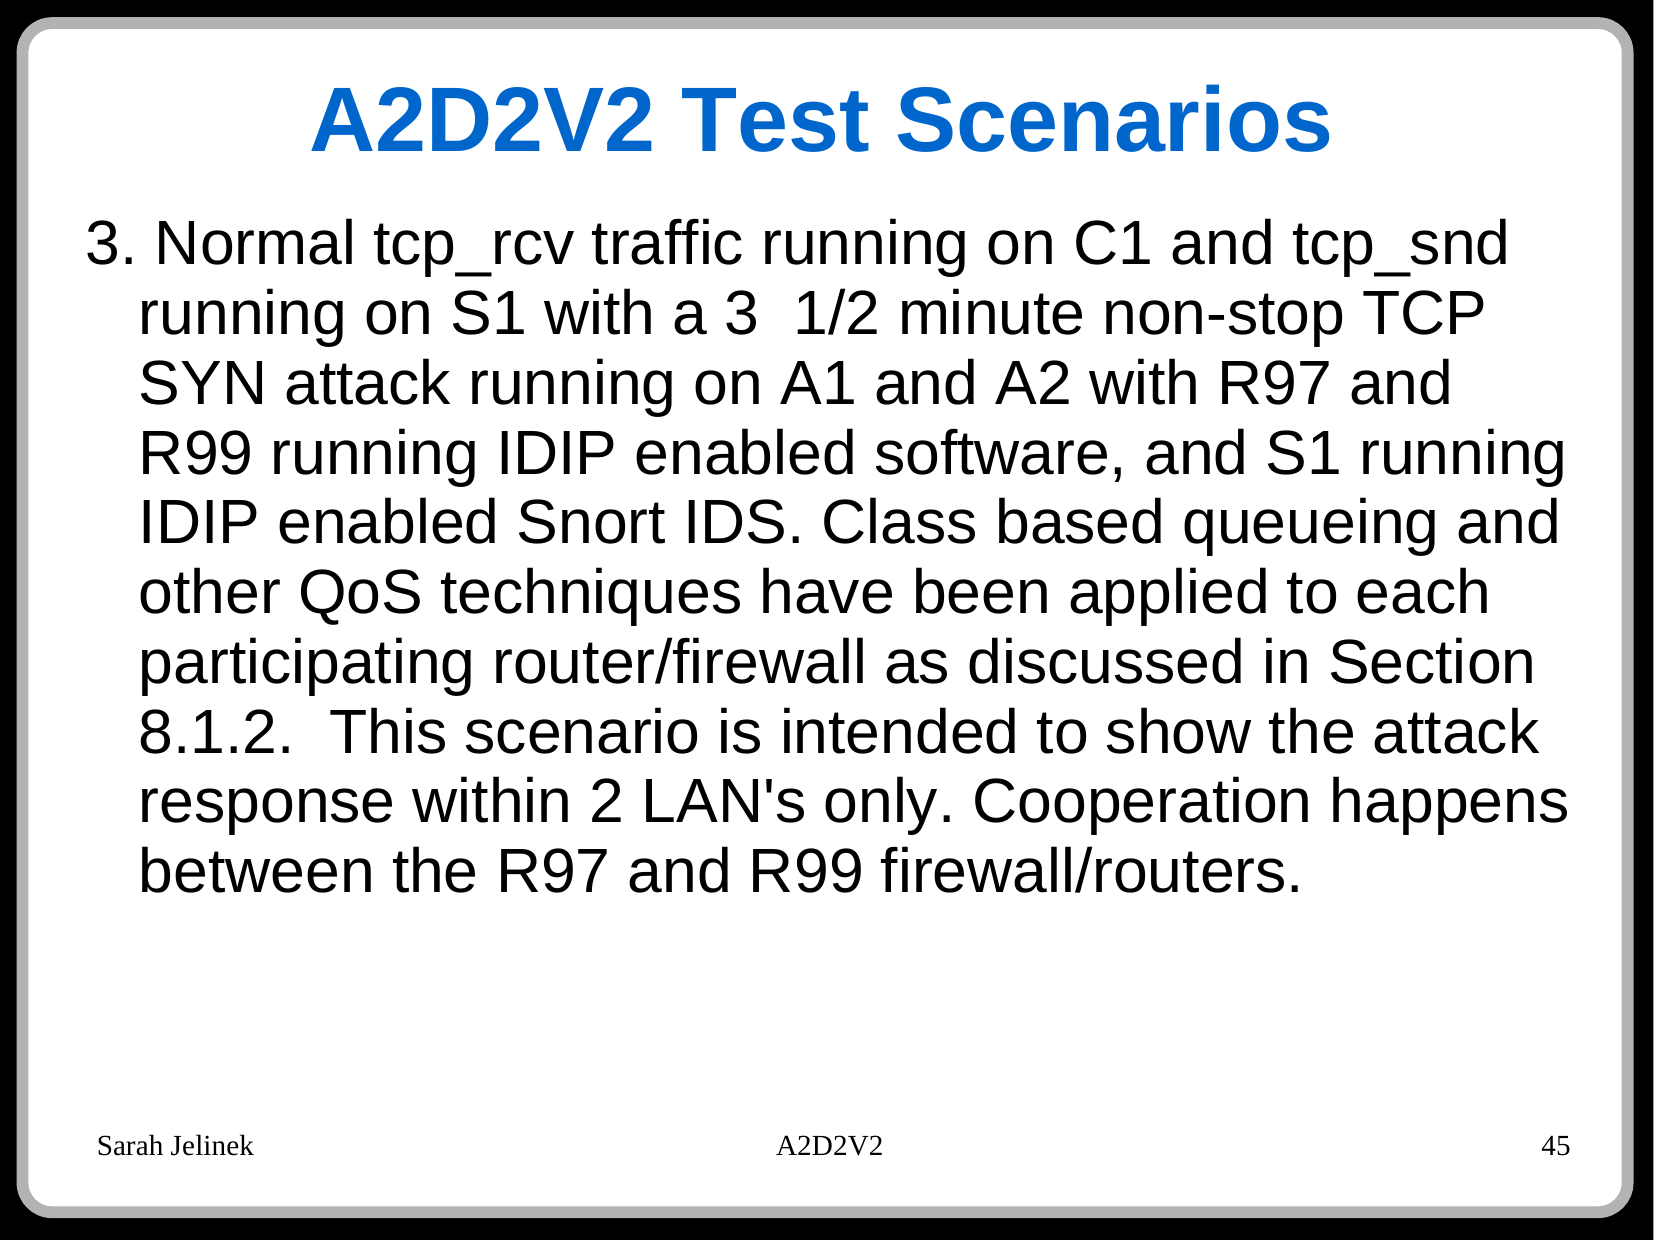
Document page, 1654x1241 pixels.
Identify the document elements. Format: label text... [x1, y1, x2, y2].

list 3. Normal tcp_rcv traffic running on C1 and tcp_snd running on S1 with a 3 1/2 minute non-stop TCP SYN attack running on A1 and A2 with R97 and R99 running IDIP enabled software, and S1 running IDIP enabled Snort IDS. Class based queueing and other QoS techniques have been applied to each participating router/firewall as discussed in Section 8.1.2. This scenario is intended to show the attack response within 2 LAN's only. Cooperation happens between the R97 and R99 firewall/routers. [68, 208, 1587, 1074]
title A2D2V2 Test Scenarios [67, 56, 1577, 185]
